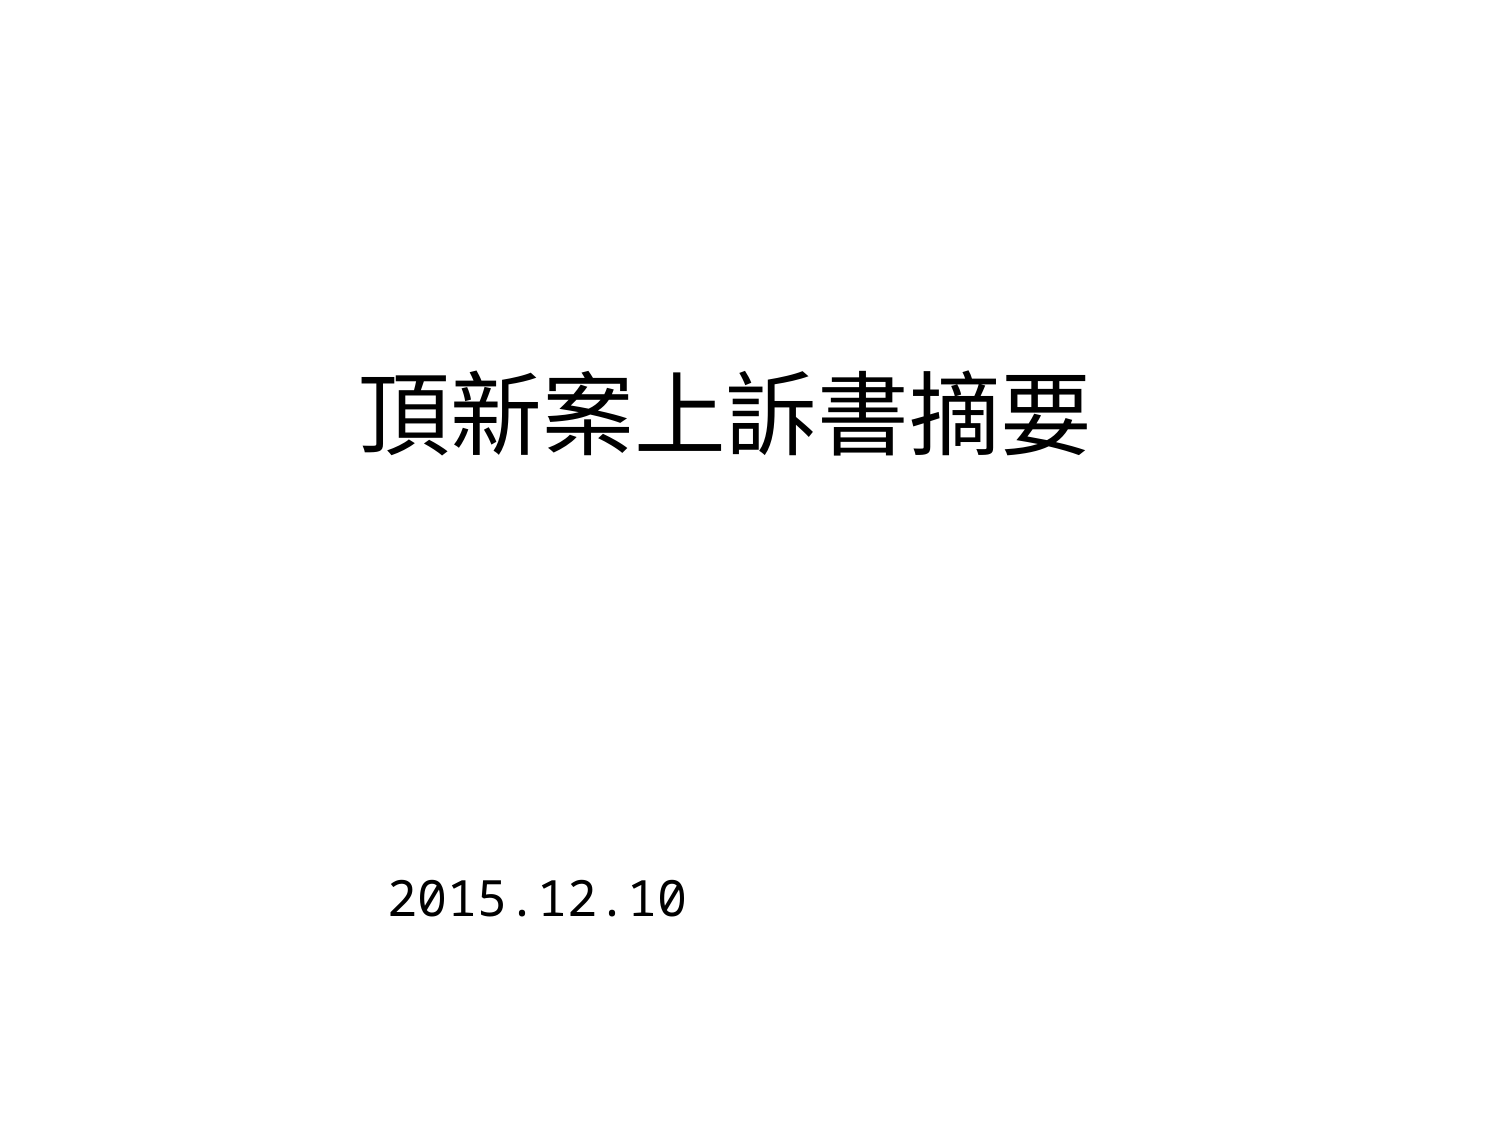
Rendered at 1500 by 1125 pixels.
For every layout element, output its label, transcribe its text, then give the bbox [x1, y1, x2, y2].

subtitle 2015.12.10 [371, 786, 1422, 1005]
text_box 頂新案上訴書摘要 [89, 291, 1364, 532]
